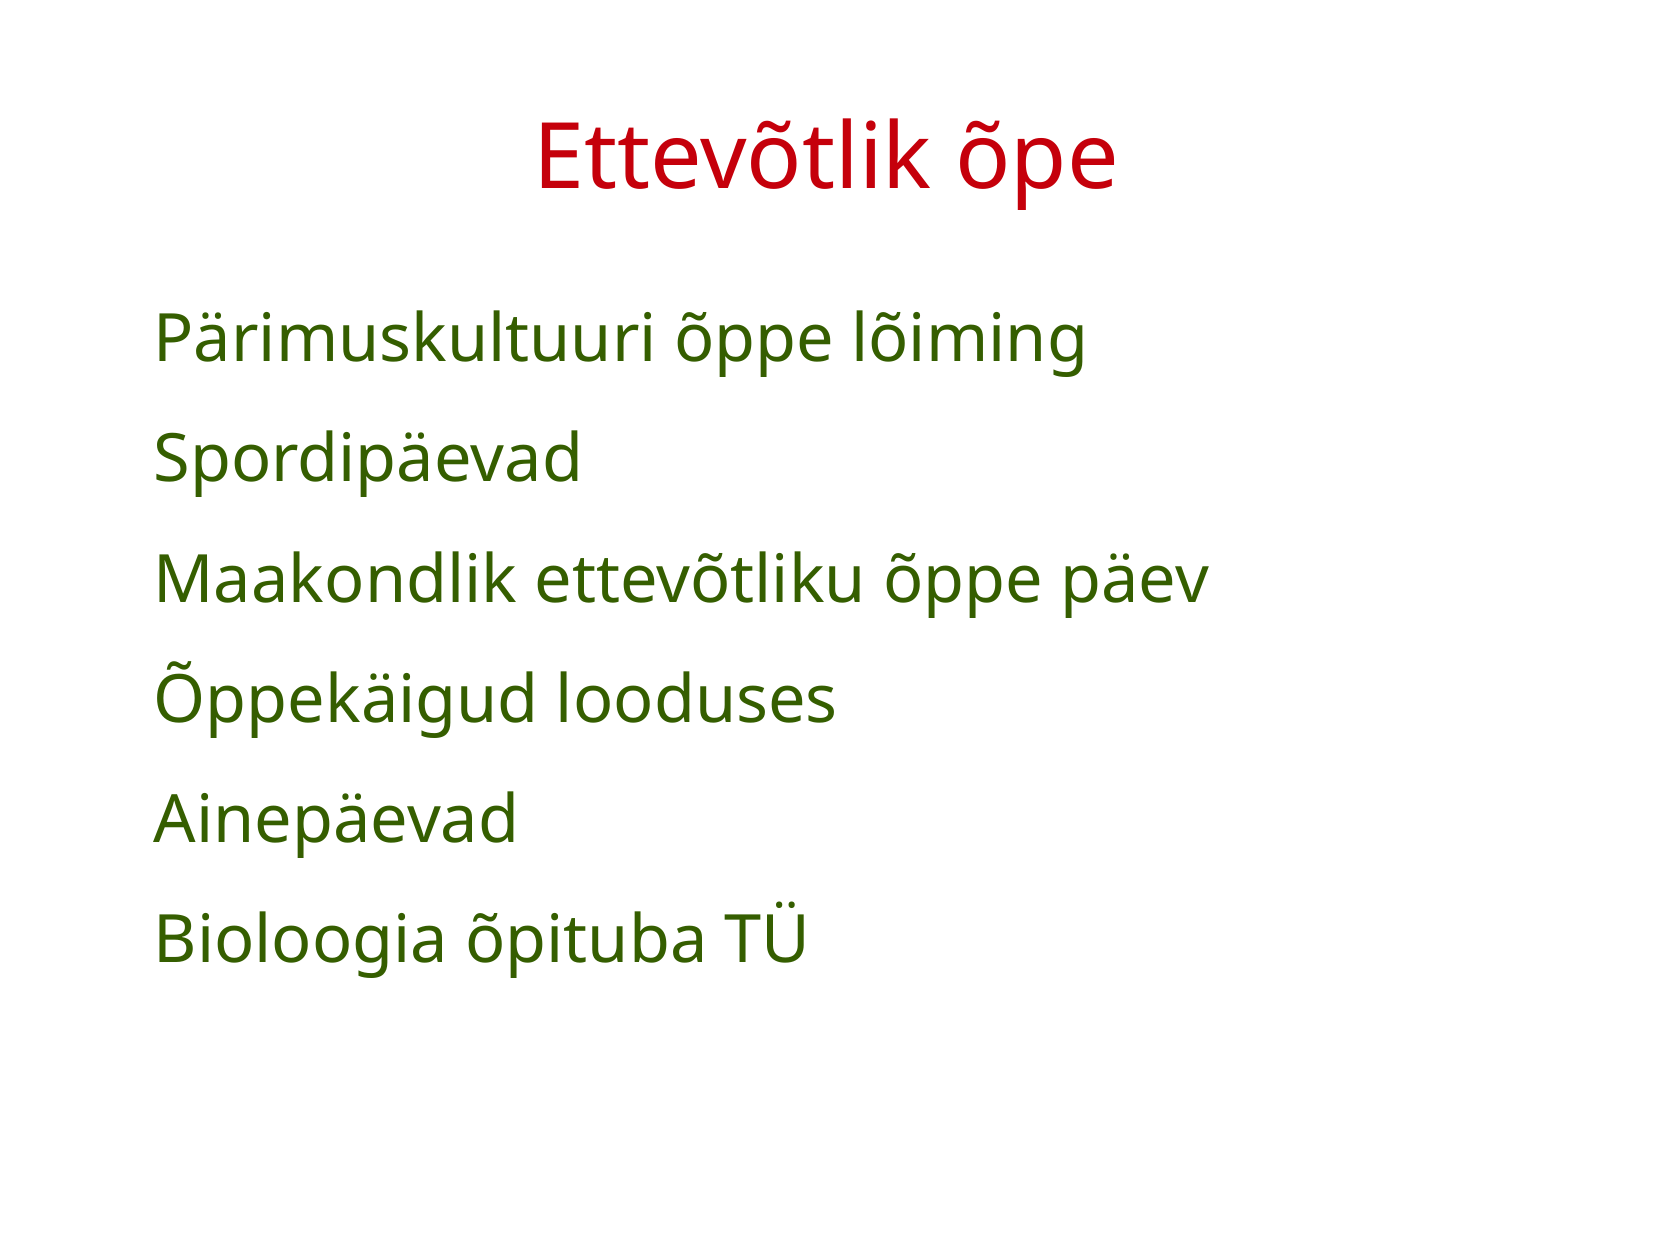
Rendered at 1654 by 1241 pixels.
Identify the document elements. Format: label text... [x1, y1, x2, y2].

list Pärimuskultuuri õppe lõiming Spordipäevad Maakondlik ettevõtliku õppe päev Õppekäigud looduses Ainepäevad Bioloogia õpituba TÜ [82, 290, 1538, 1010]
title Ettevõtlik õpe [82, 49, 1571, 257]
